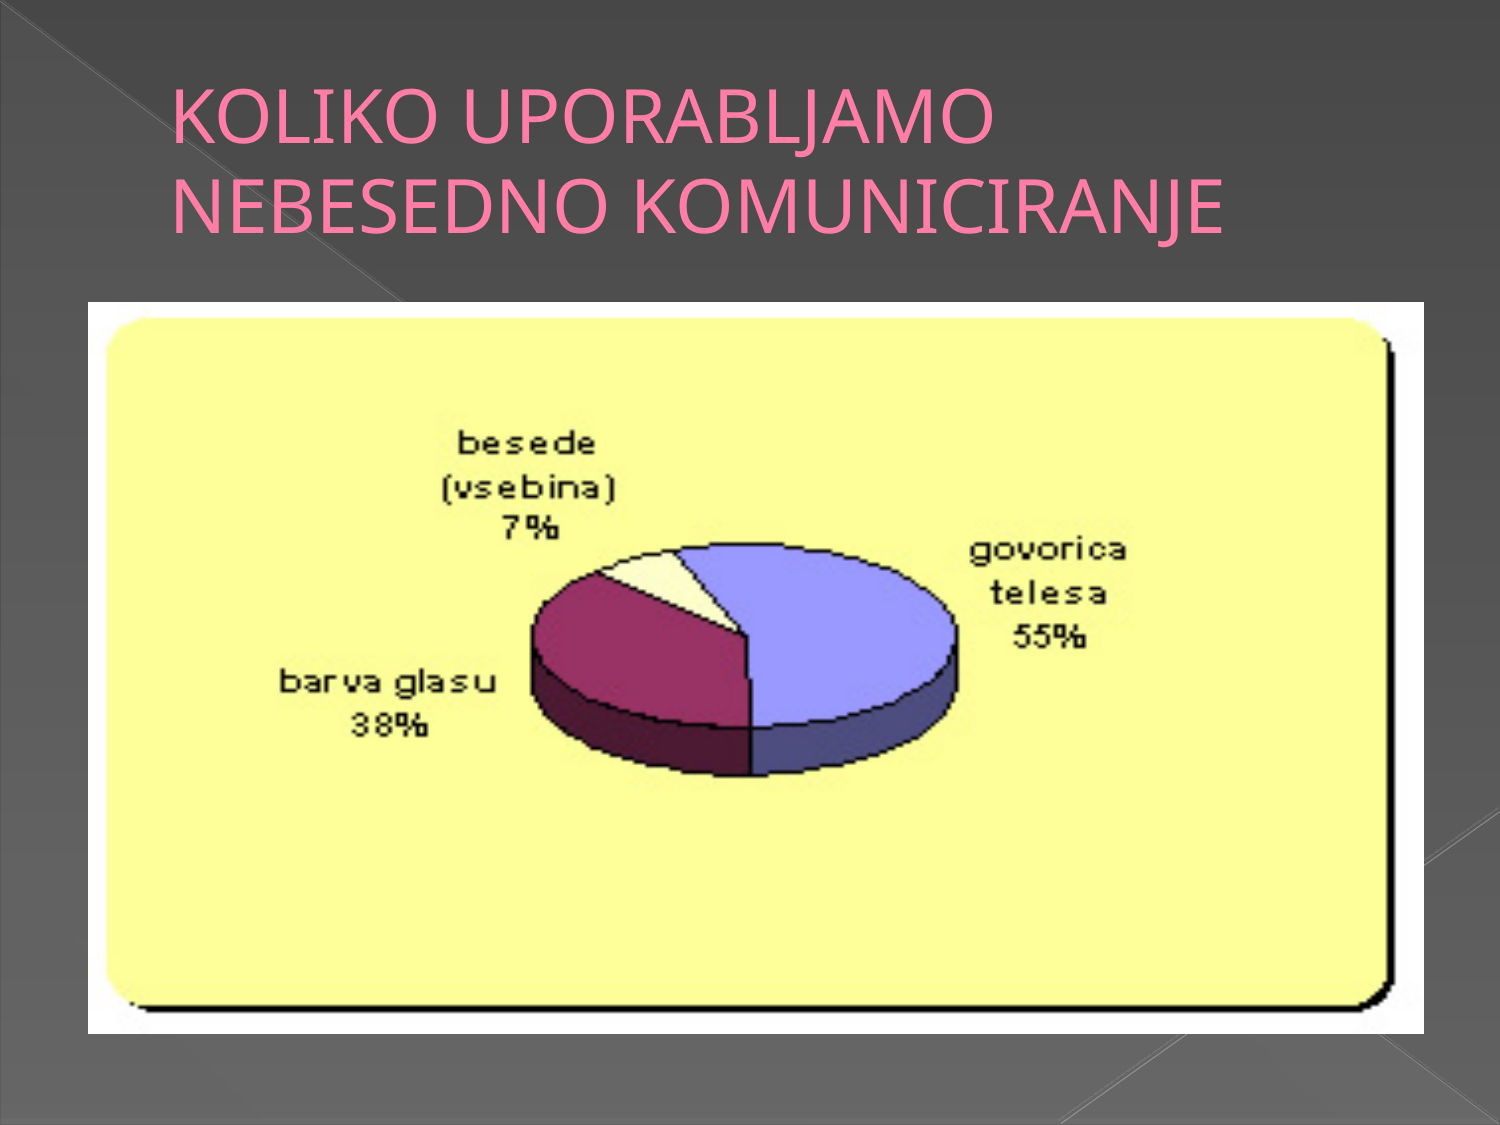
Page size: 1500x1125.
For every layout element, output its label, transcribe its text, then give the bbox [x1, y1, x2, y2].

picture [88, 302, 1424, 1034]
title KOLIKO UPORABLJAMO NEBESEDNO KOMUNICIRANJE [75, 43, 1425, 274]
